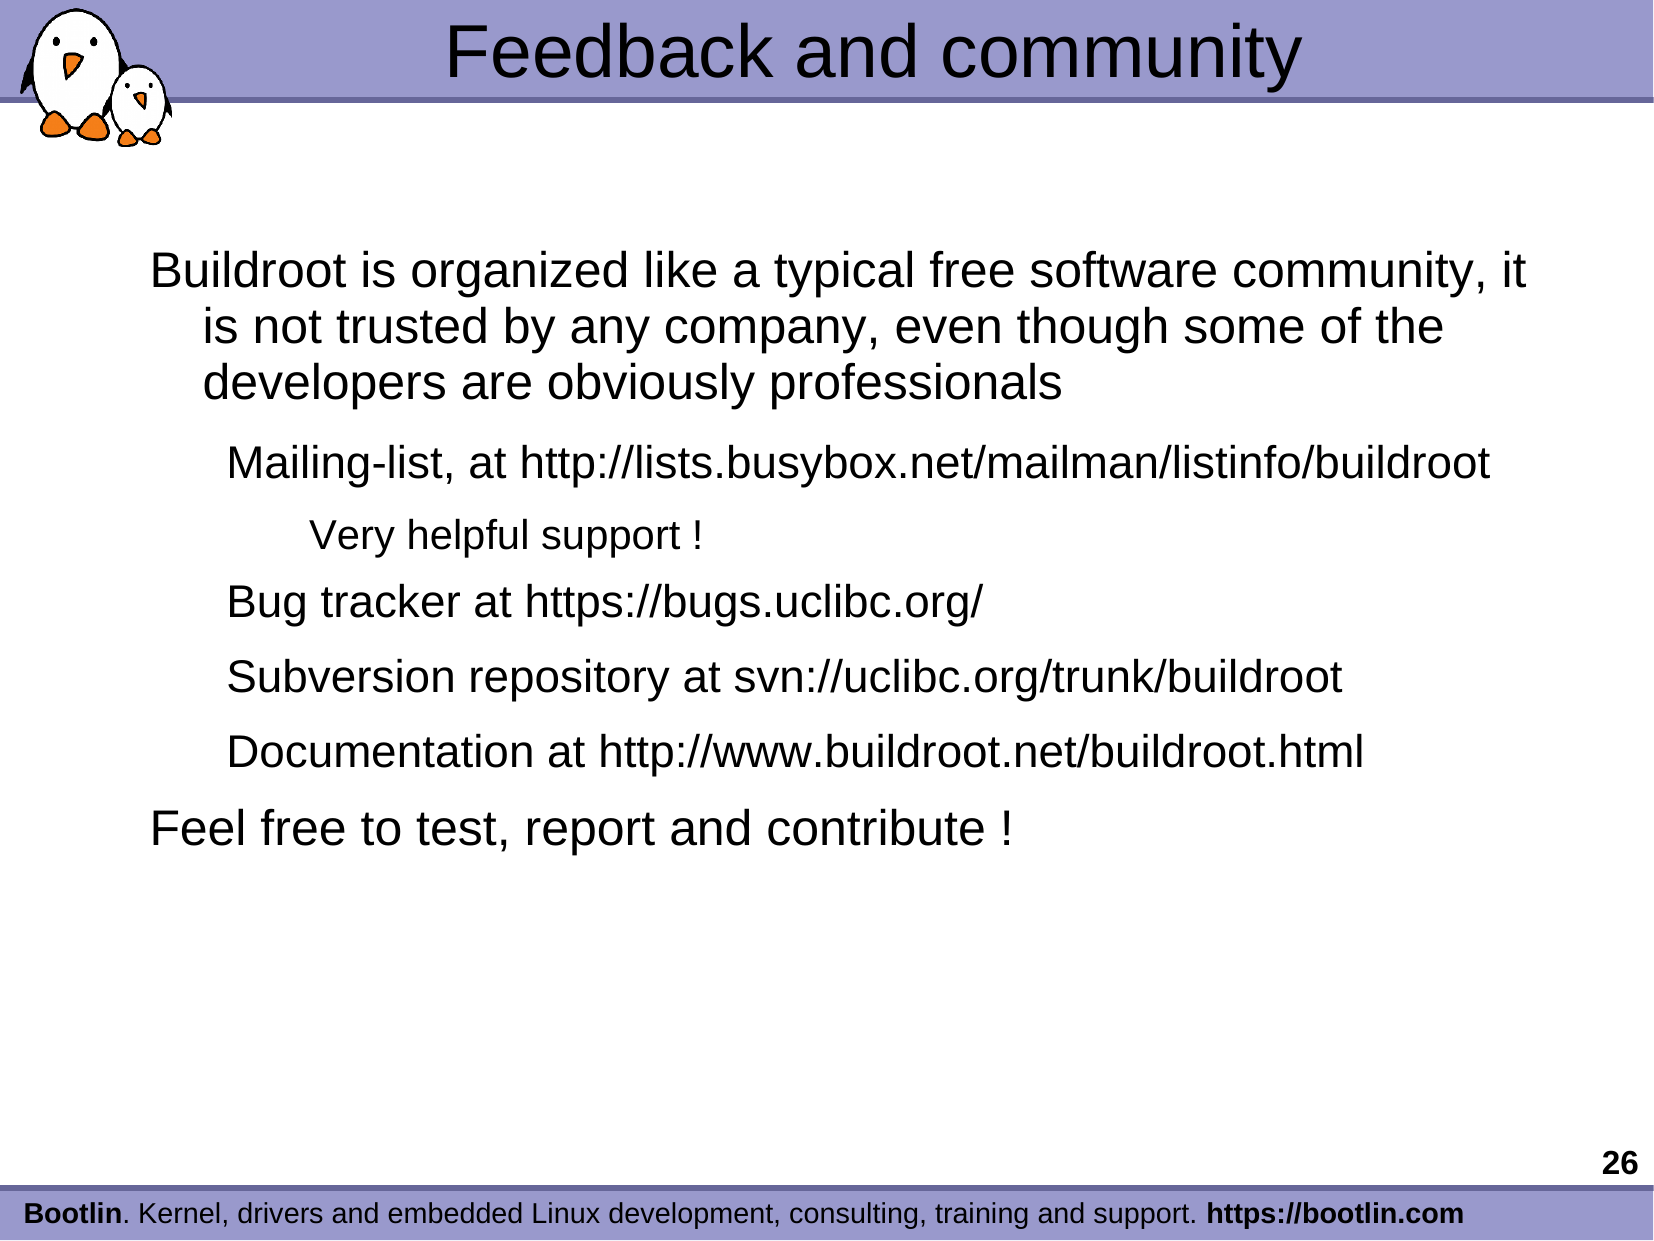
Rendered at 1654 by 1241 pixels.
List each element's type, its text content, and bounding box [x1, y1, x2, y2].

picture [20, 8, 172, 147]
list Buildroot is organized like a typical free software community, it is not trusted by any company, even though some of the developers are obviously professionals Mailing-list, at http://lists.busybox.net/mailman/listinfo/buildroot Very helpful support ! Bug tracker at https://bugs.uclibc.org/ Subversion repository at svn://uclibc.org/trunk/buildroot Documentation at http://www.buildroot.net/buildroot.html Feel free to test, report and contribute ! [131, 242, 1544, 1093]
title Feedback and community [197, 5, 1551, 97]
